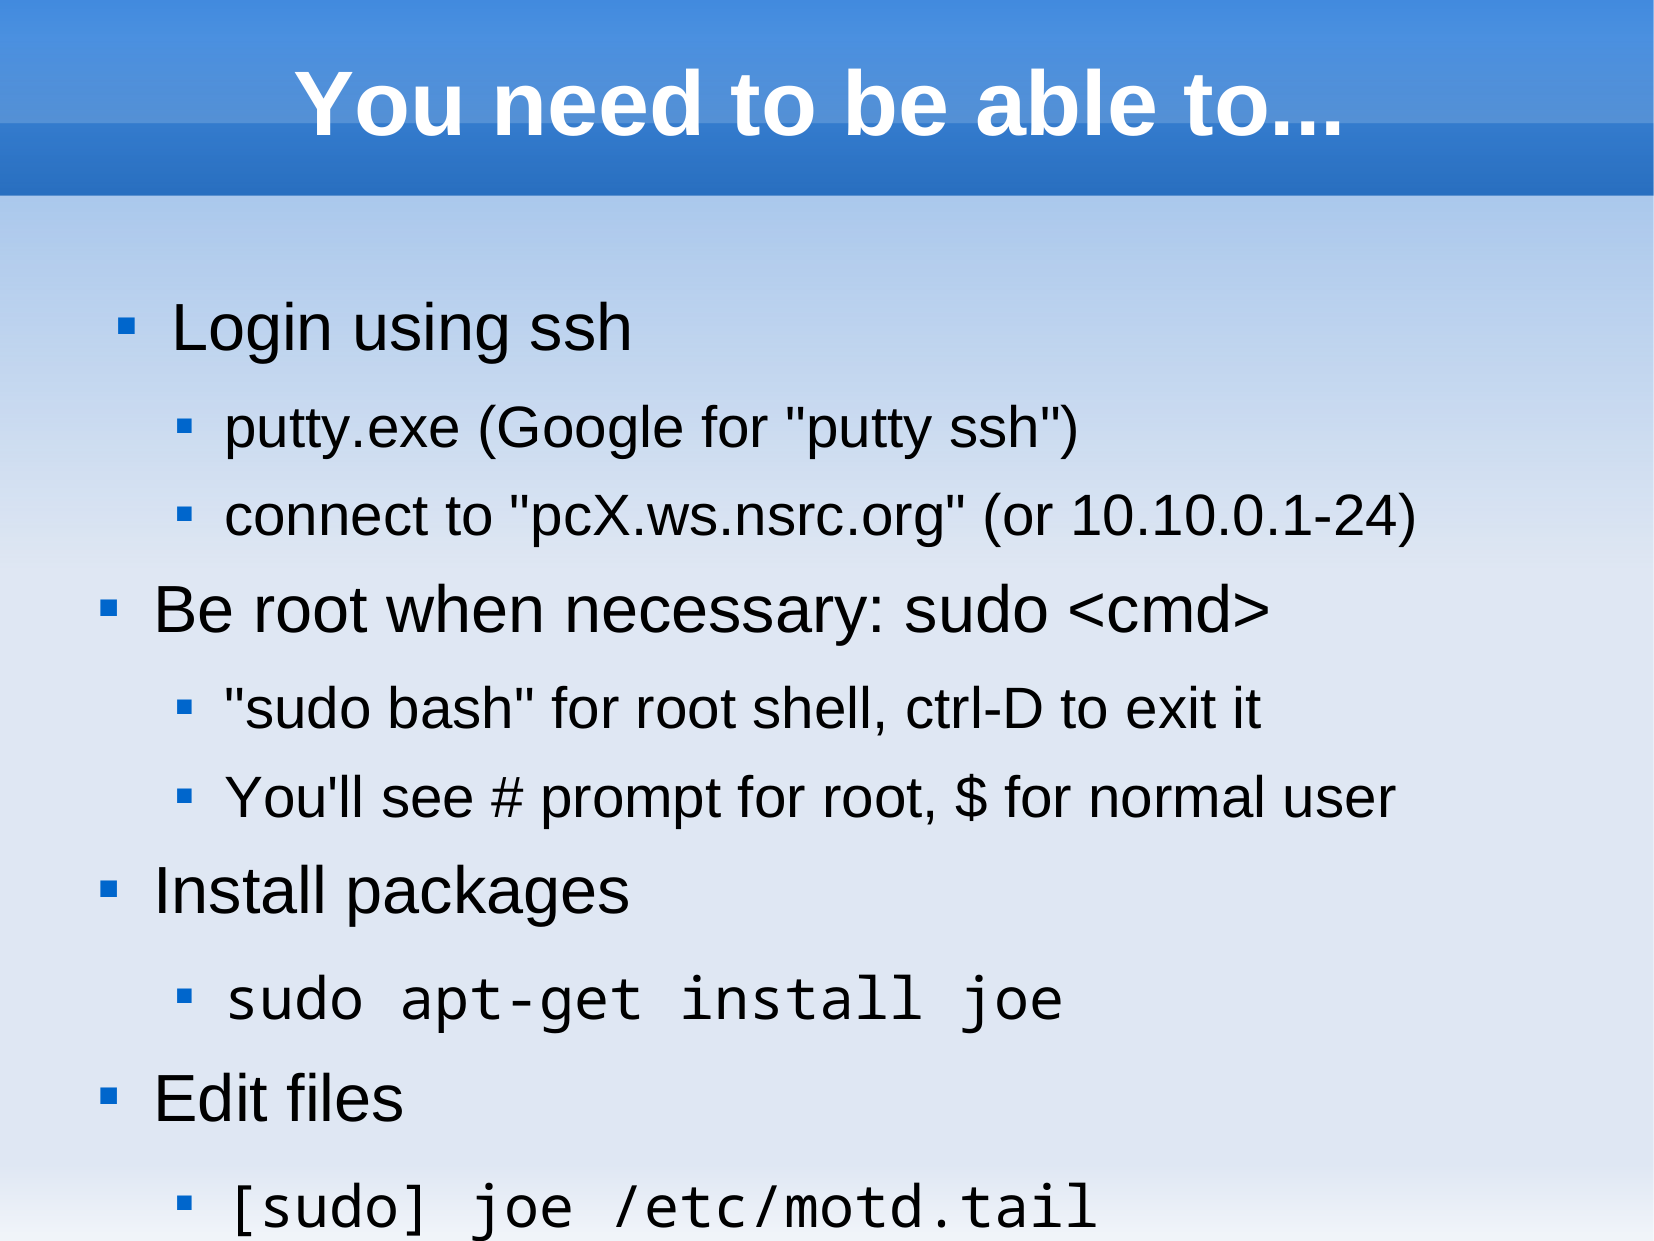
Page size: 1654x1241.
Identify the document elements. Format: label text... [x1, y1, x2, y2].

picture [0, 0, 1654, 1241]
title You need to be able to... [76, 0, 1565, 208]
list Login using ssh putty.exe (Google for "putty ssh") connect to "pcX.ws.nsrc.org" (or 10.10.0.1-24) Be root when necessary: sudo <cmd> "sudo bash" for root shell, ctrl-D to exit it You'll see # prompt for root, $ for normal user Install packages sudo apt-get install joe Edit files [sudo] joe /etc/motd.tail [82, 290, 1571, 1221]
